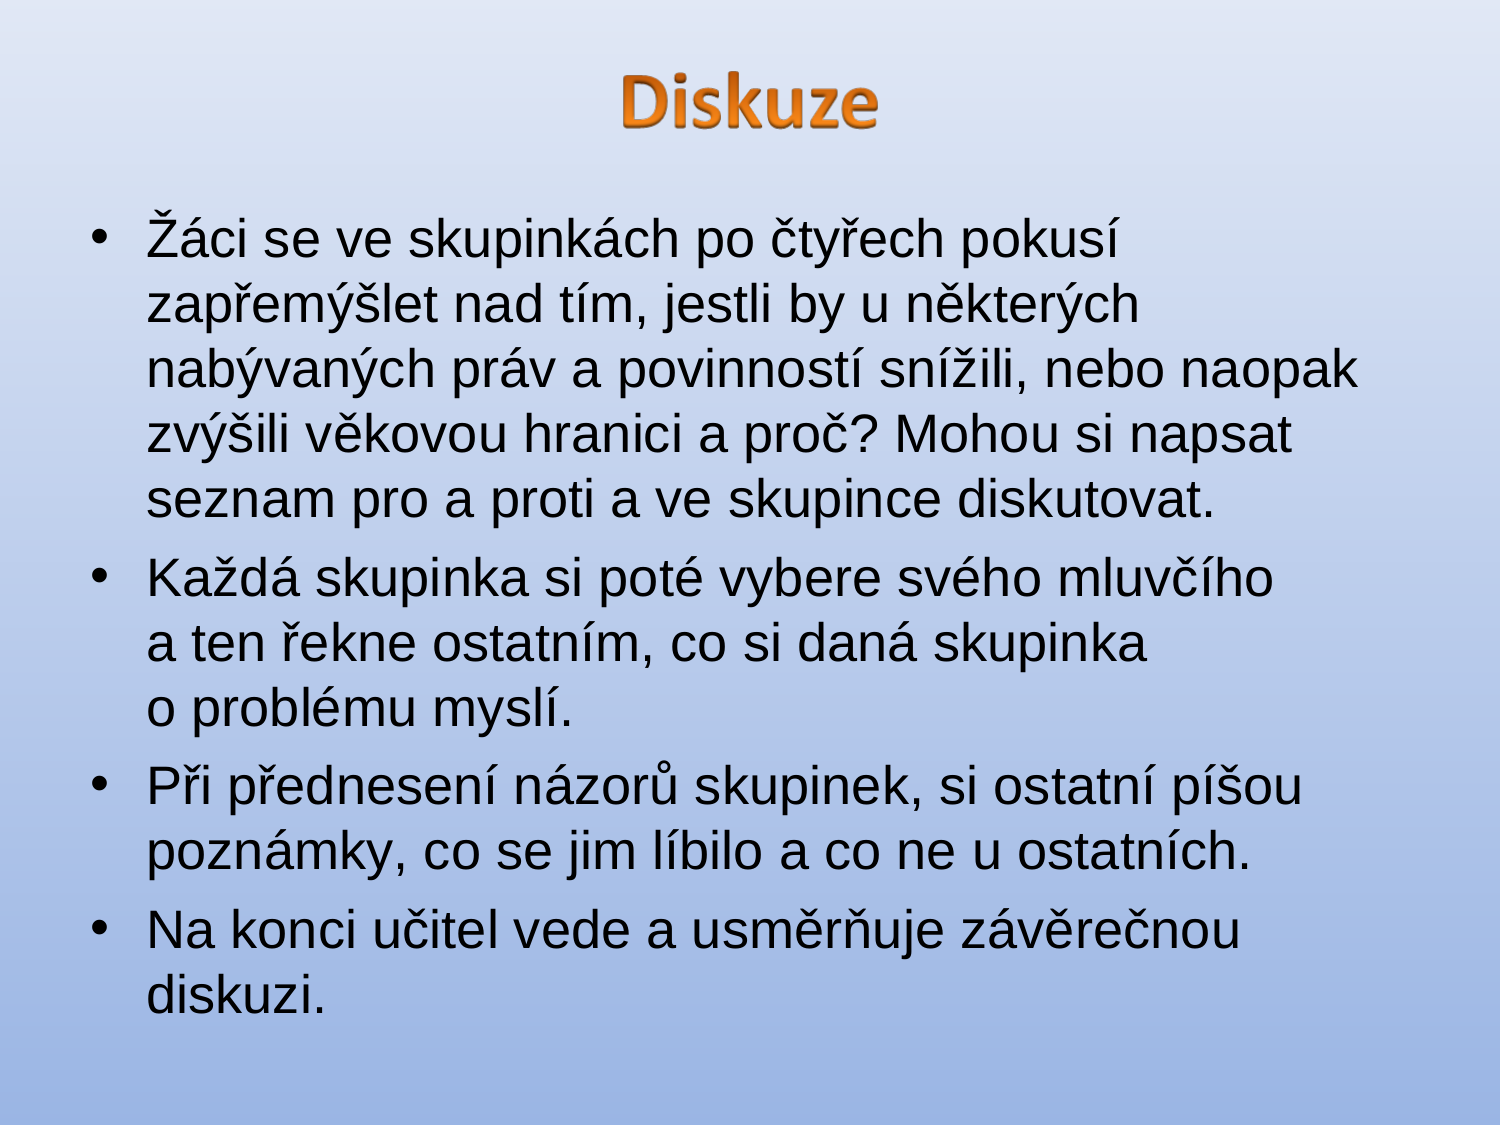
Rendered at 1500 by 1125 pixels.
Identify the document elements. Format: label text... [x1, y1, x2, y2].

picture [553, 24, 947, 202]
list Žáci se ve skupinkách po čtyřech pokusí zapřemýšlet nad tím, jestli by u některých nabývaných práv a povinností snížili, nebo naopak zvýšili věkovou hranici a proč? Mohou si napsat seznam pro a proti a ve skupince diskutovat. Každá skupinka si poté vybere svého mluvčího a ten řekne ostatním, co si daná skupinka o problému myslí. Při přednesení názorů skupinek, si ostatní píšou poznámky, co se jim líbilo a co ne u ostatních. Na konci učitel vede a usměrňuje závěrečnou diskuzi. [75, 196, 1426, 1083]
